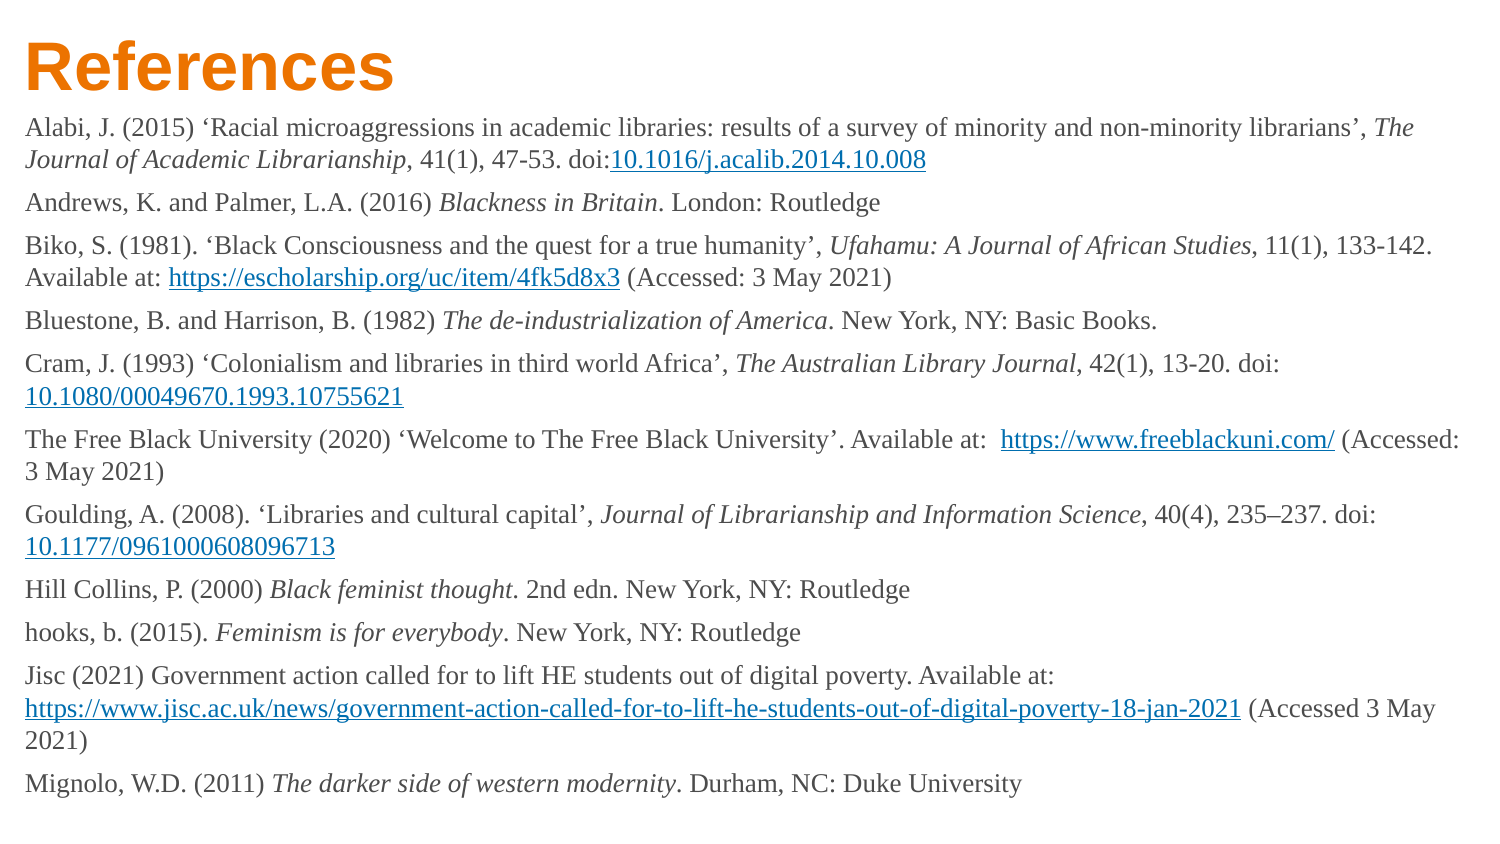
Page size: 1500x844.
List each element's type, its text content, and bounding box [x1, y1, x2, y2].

text_box Alabi, J. (2015) ‘Racial microaggressions in academic libraries: results of a survey of minority and non-minority librarians’, The Journal of Academic Librarianship, 41(1), 47-53. doi:10.1016/j.acalib.2014.10.008 Andrews, K. and Palmer, L.A. (2016) Blackness in Britain. London: Routledge Biko, S. (1981). ‘Black Consciousness and the quest for a true humanity’, Ufahamu: A Journal of African Studies, 11(1), 133-142. Available at: https://escholarship.org/uc/item/4fk5d8x3 (Accessed: 3 May 2021) Bluestone, B. and Harrison, B. (1982) The de-industrialization of America. New York, NY: Basic Books. Cram, J. (1993) ‘Colonialism and libraries in third world Africa’, The Australian Library Journal, 42(1), 13-20. doi:10.1080/00049670.1993.10755621 The Free Black University (2020) ‘Welcome to The Free Black University’. Available at: https://www.freeblackuni.com/ (Accessed: 3 May 2021) Goulding, A. (2008). ‘Libraries and cultural capital’, Journal of Librarianship and Information Science, 40(4), 235–237. doi:10.1177/0961000608096713 Hill Collins, P. (2000) Black feminist thought. 2nd edn. New York, NY: Routledge hooks, b. (2015). Feminism is for everybody. New York, NY: Routledge Jisc (2021) Government action called for to lift HE students out of digital poverty. Available at: https://www.jisc.ac.uk/news/government-action-called-for-to-lift-he-students-out-of-digital-poverty-18-jan-2021 (Accessed 3 May 2021) Mignolo, W.D. (2011) The darker side of western modernity. Durham, NC: Duke University [11, 102, 1493, 844]
text_box References [11, 15, 743, 94]
